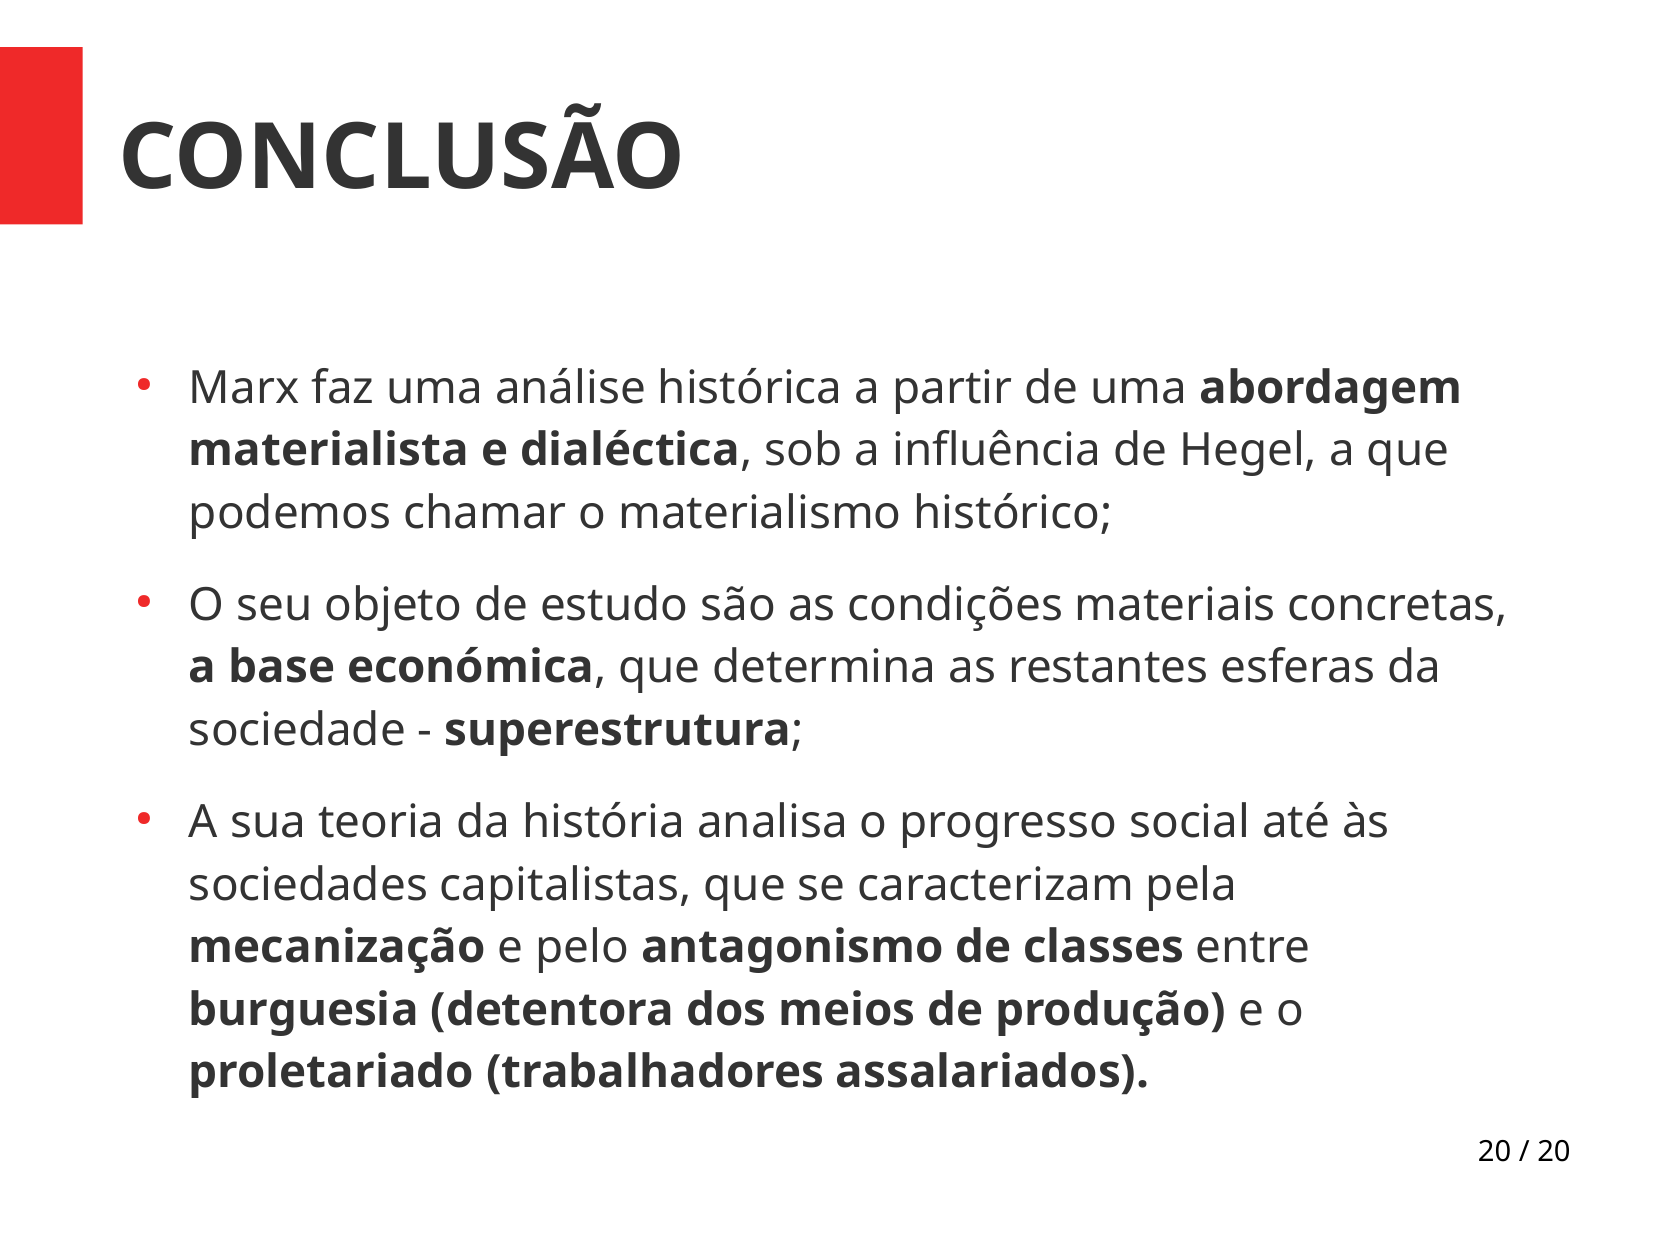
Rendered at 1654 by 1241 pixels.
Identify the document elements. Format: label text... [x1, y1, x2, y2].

title CONCLUSÃO [118, 49, 1571, 257]
list Marx faz uma análise histórica a partir de uma abordagem materialista e dialéctica, sob a influência de Hegel, a que podemos chamar o materialismo histórico; O seu objeto de estudo são as condições materiais concretas, a base económica, que determina as restantes esferas da sociedade - superestrutura; A sua teoria da história analisa o progresso social até às sociedades capitalistas, que se caracterizam pela mecanização e pelo antagonismo de classes entre burguesia (detentora dos meios de produção) e o proletariado (trabalhadores assalariados). [118, 354, 1536, 1074]
